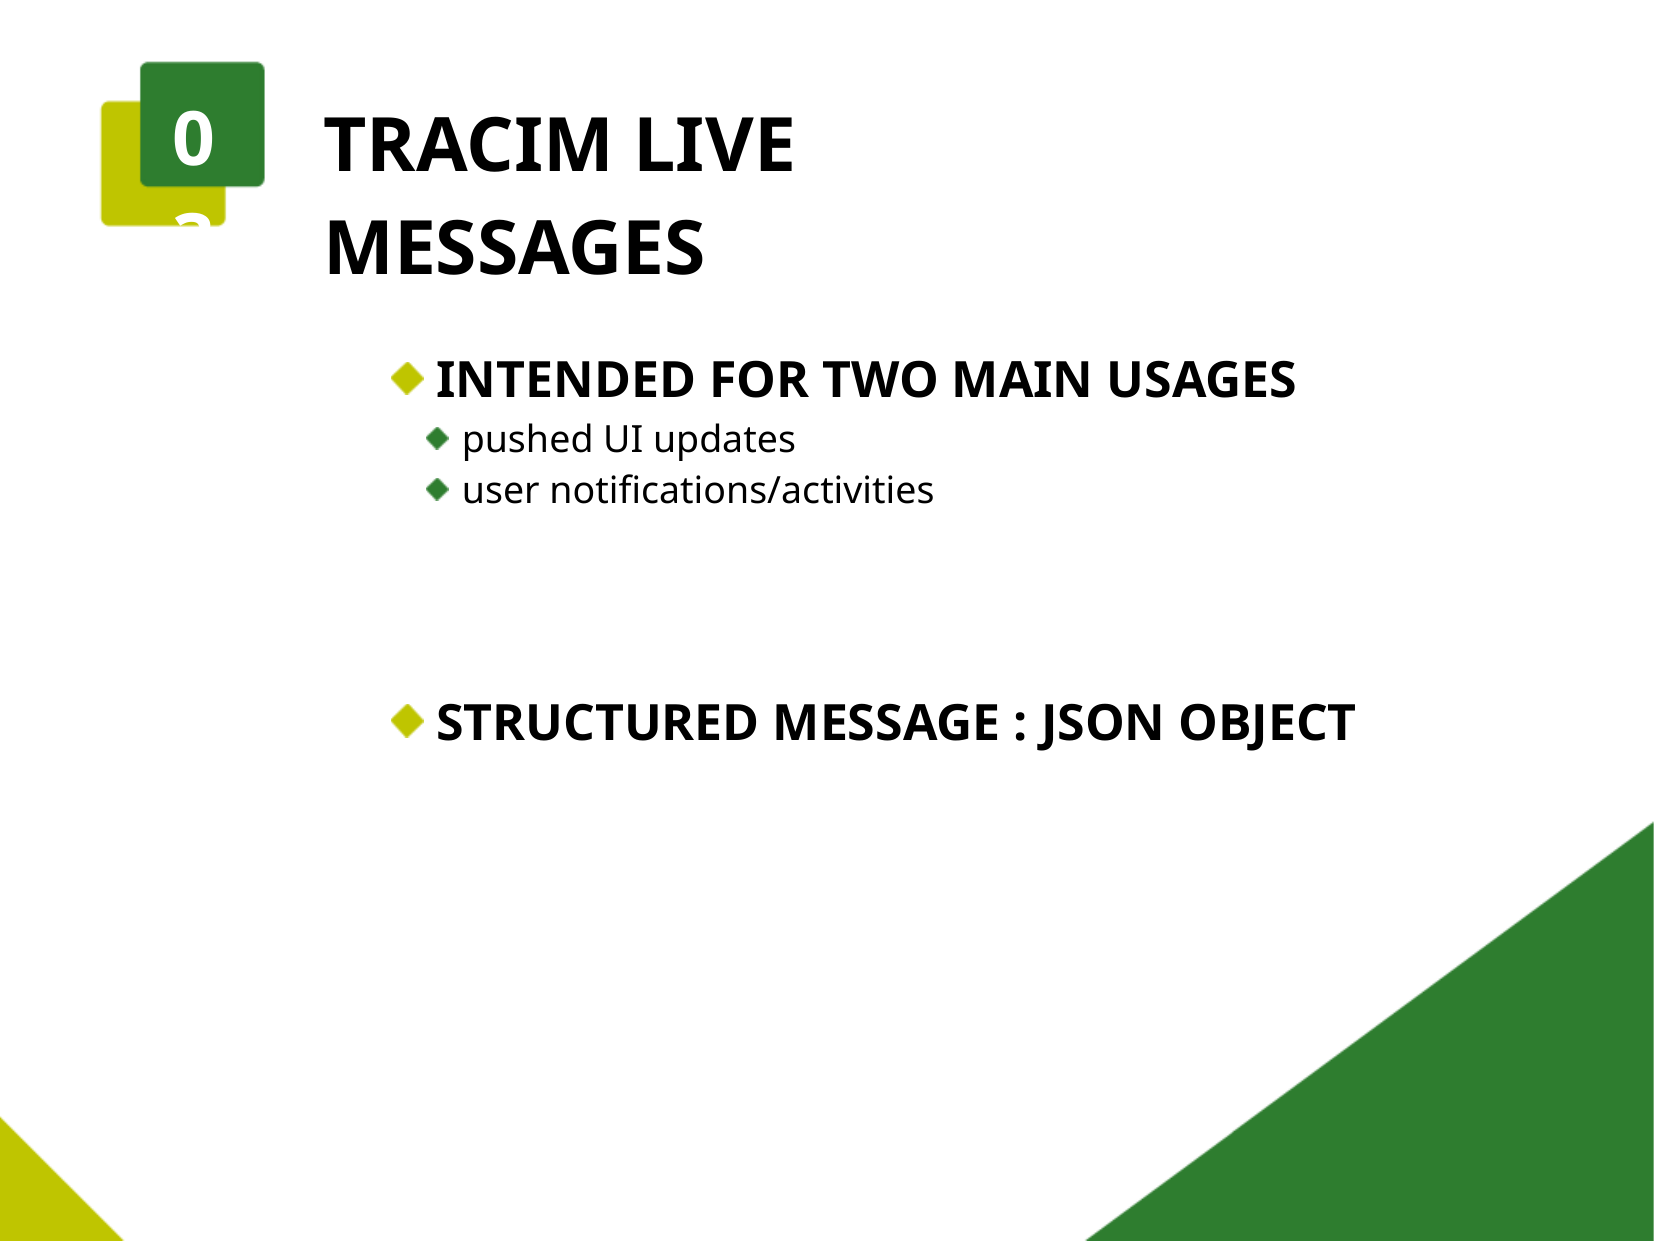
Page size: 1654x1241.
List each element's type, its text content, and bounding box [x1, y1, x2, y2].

text_box 03 [157, 78, 260, 178]
text_box TRACIM LIVE MESSAGES [308, 84, 1123, 268]
picture [0, 0, 1654, 1241]
text_box Intended FOR TWO MAIN USAGES pushed UI updates user notifications/activities [376, 336, 1453, 548]
text_box Structured message : json object [376, 679, 1453, 863]
